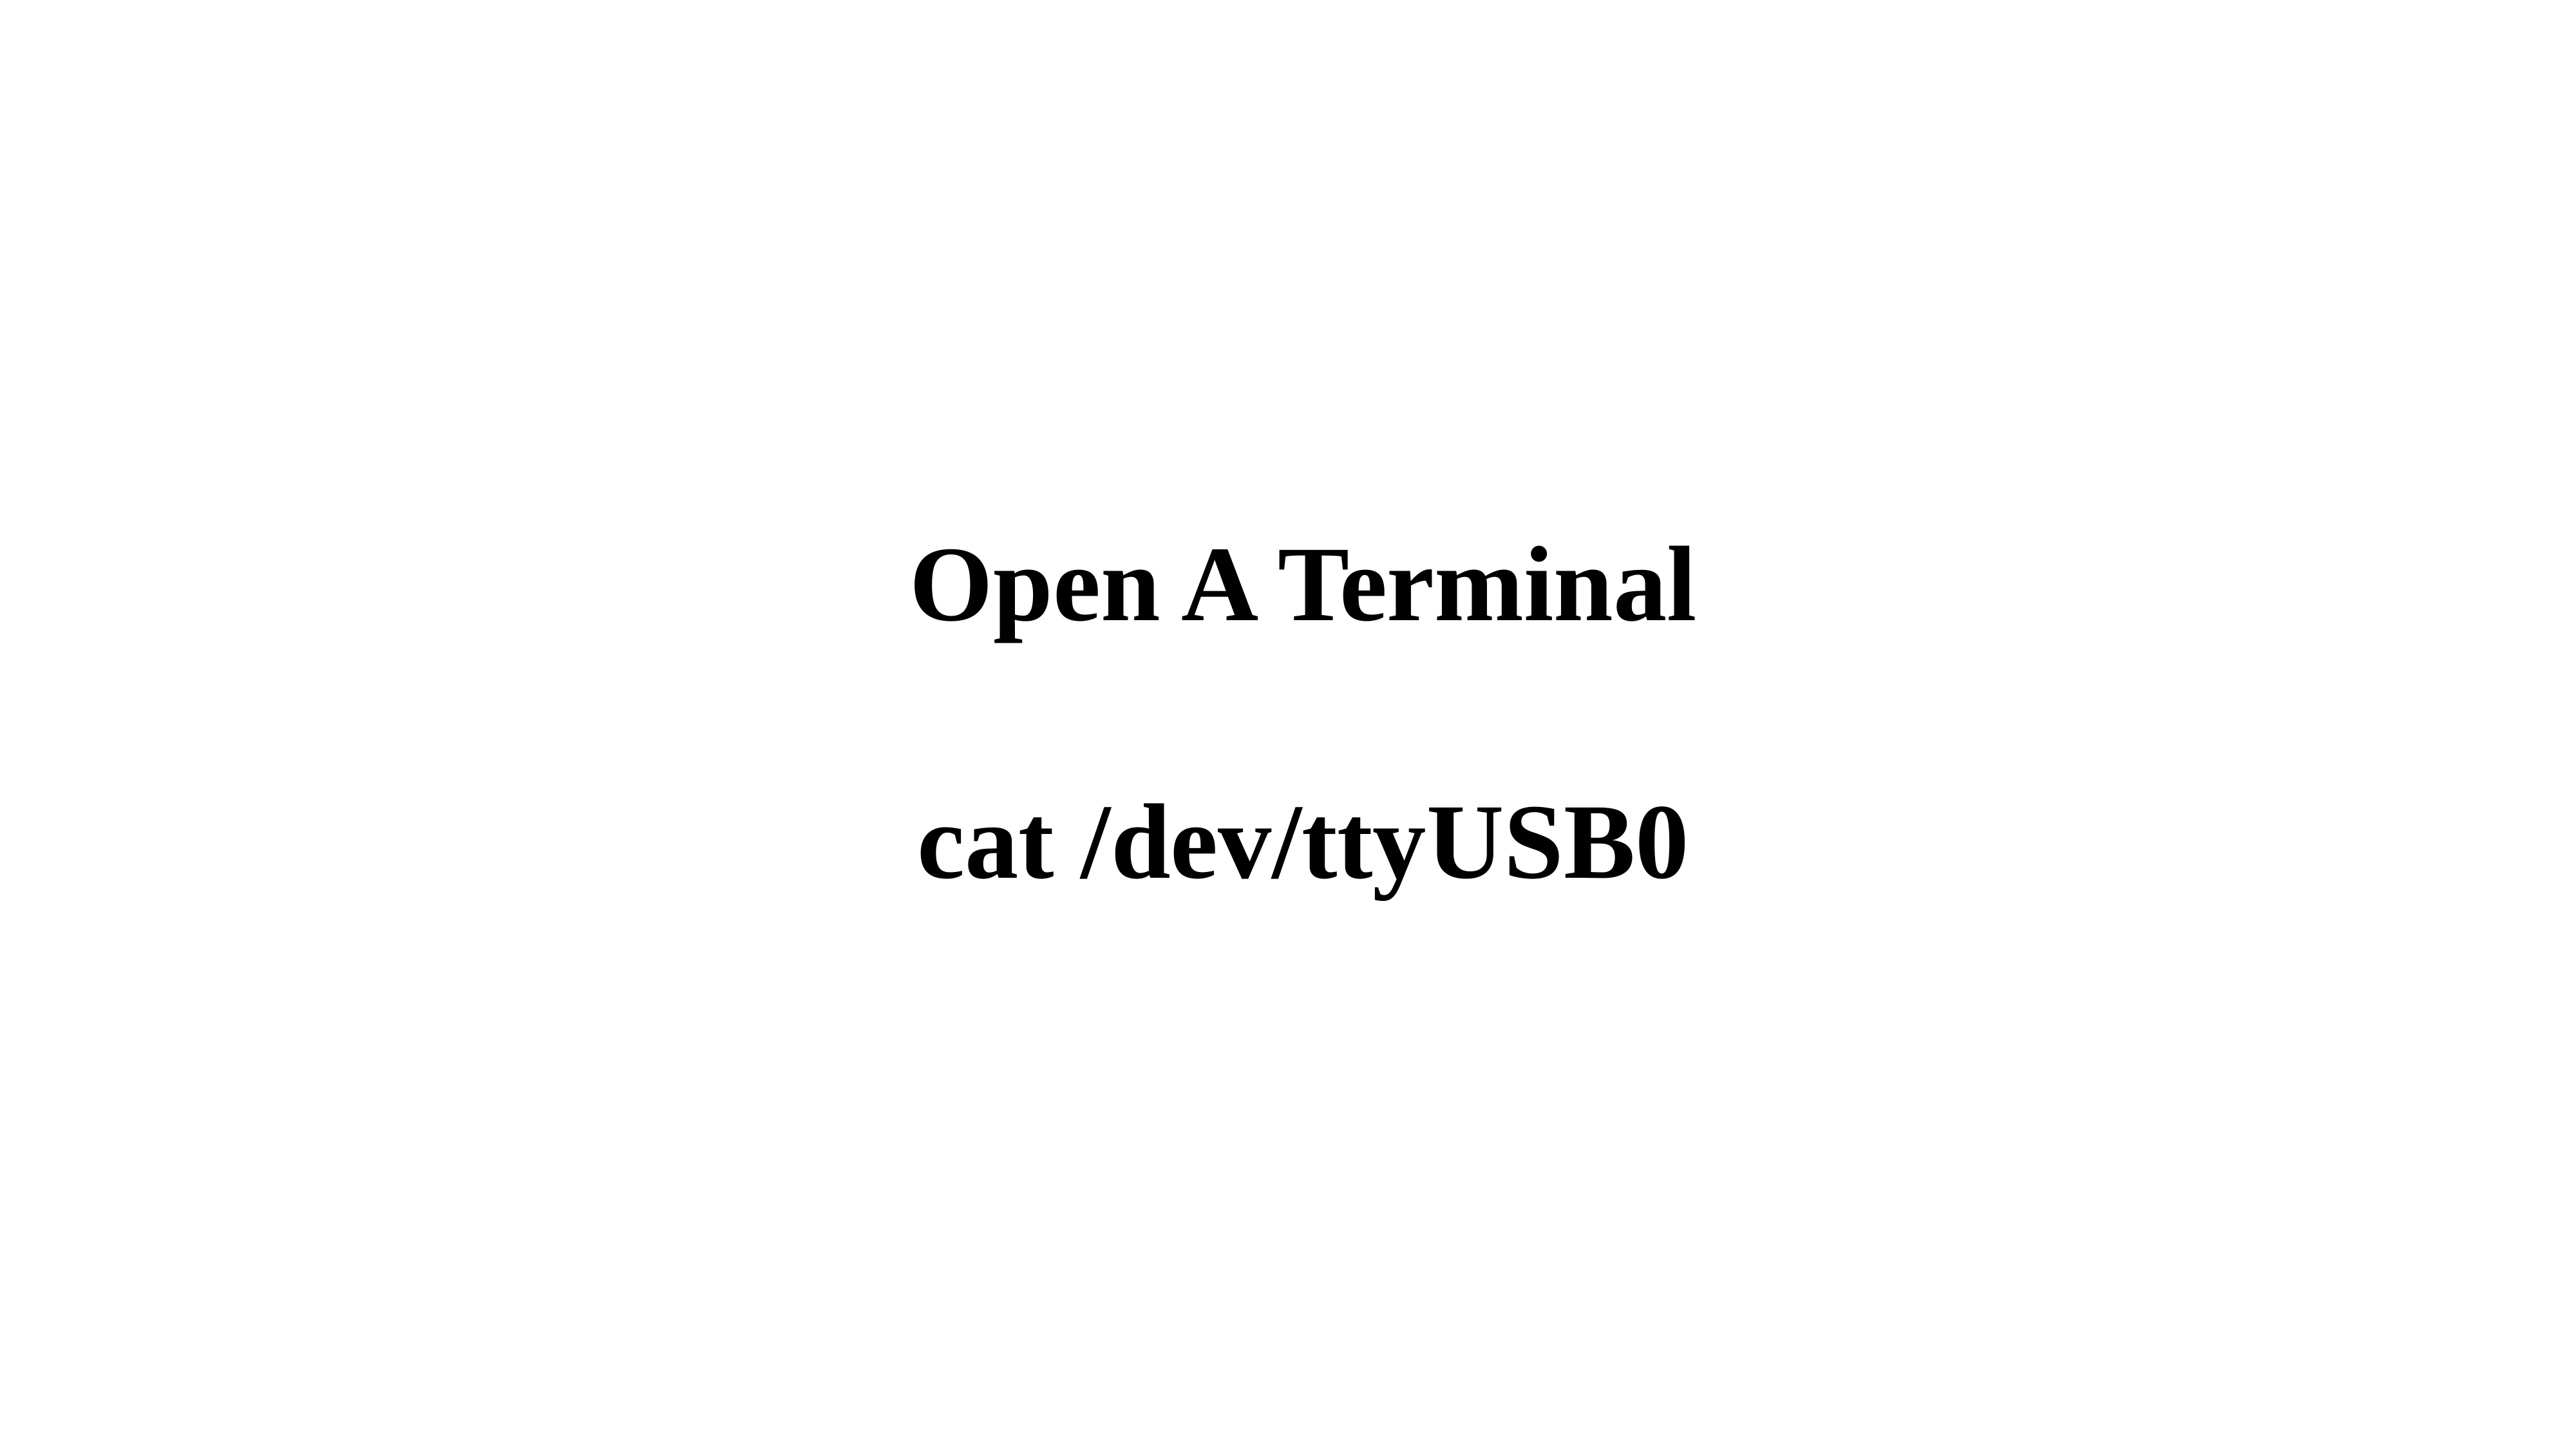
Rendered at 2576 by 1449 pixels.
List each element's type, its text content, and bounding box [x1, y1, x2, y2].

title Open A Terminal cat /dev/ttyUSB0 [509, 355, 2099, 1058]
